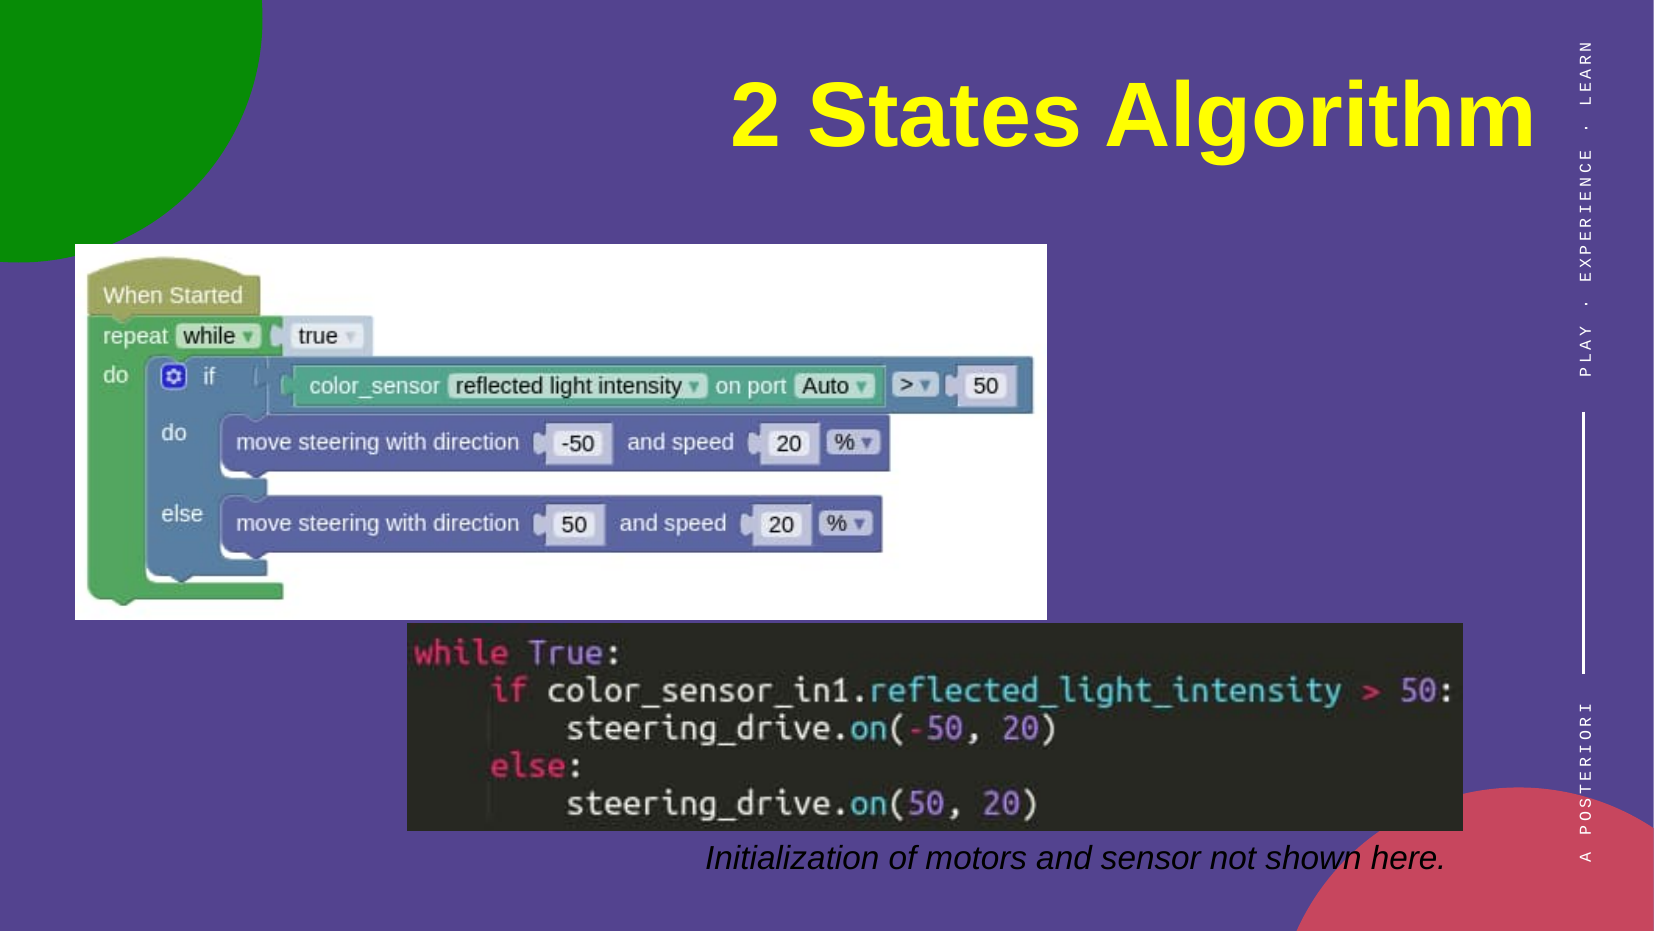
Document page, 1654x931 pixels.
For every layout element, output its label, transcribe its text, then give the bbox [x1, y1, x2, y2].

picture [75, 244, 1047, 620]
picture [407, 623, 1463, 831]
title 2 States Algorithm [262, 37, 1538, 193]
text_box Initialization of motors and sensor not shown here. [690, 832, 1463, 885]
